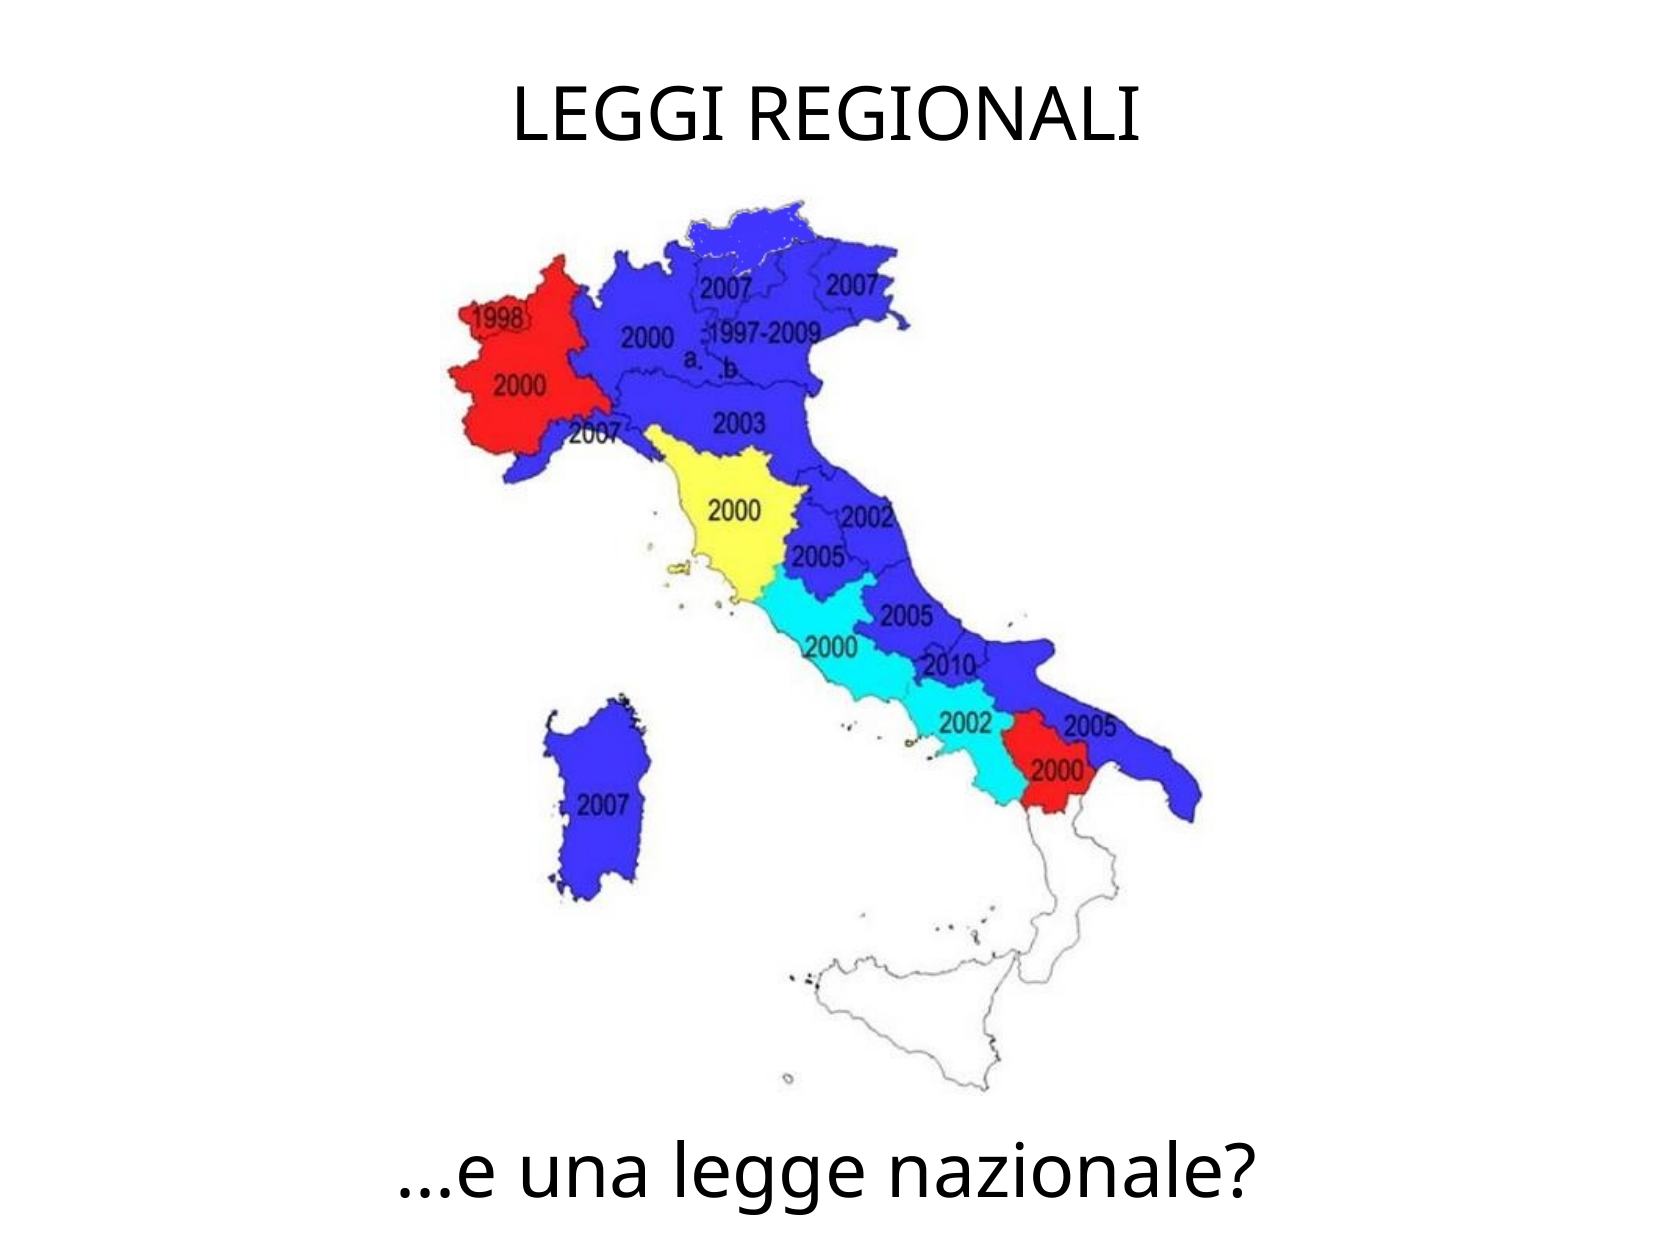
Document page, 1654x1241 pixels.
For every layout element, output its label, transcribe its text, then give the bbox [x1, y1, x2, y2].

title ...e una legge nazionale? [124, 1101, 1530, 1233]
picture [440, 183, 1214, 1101]
title LEGGI REGIONALI [124, 44, 1530, 176]
